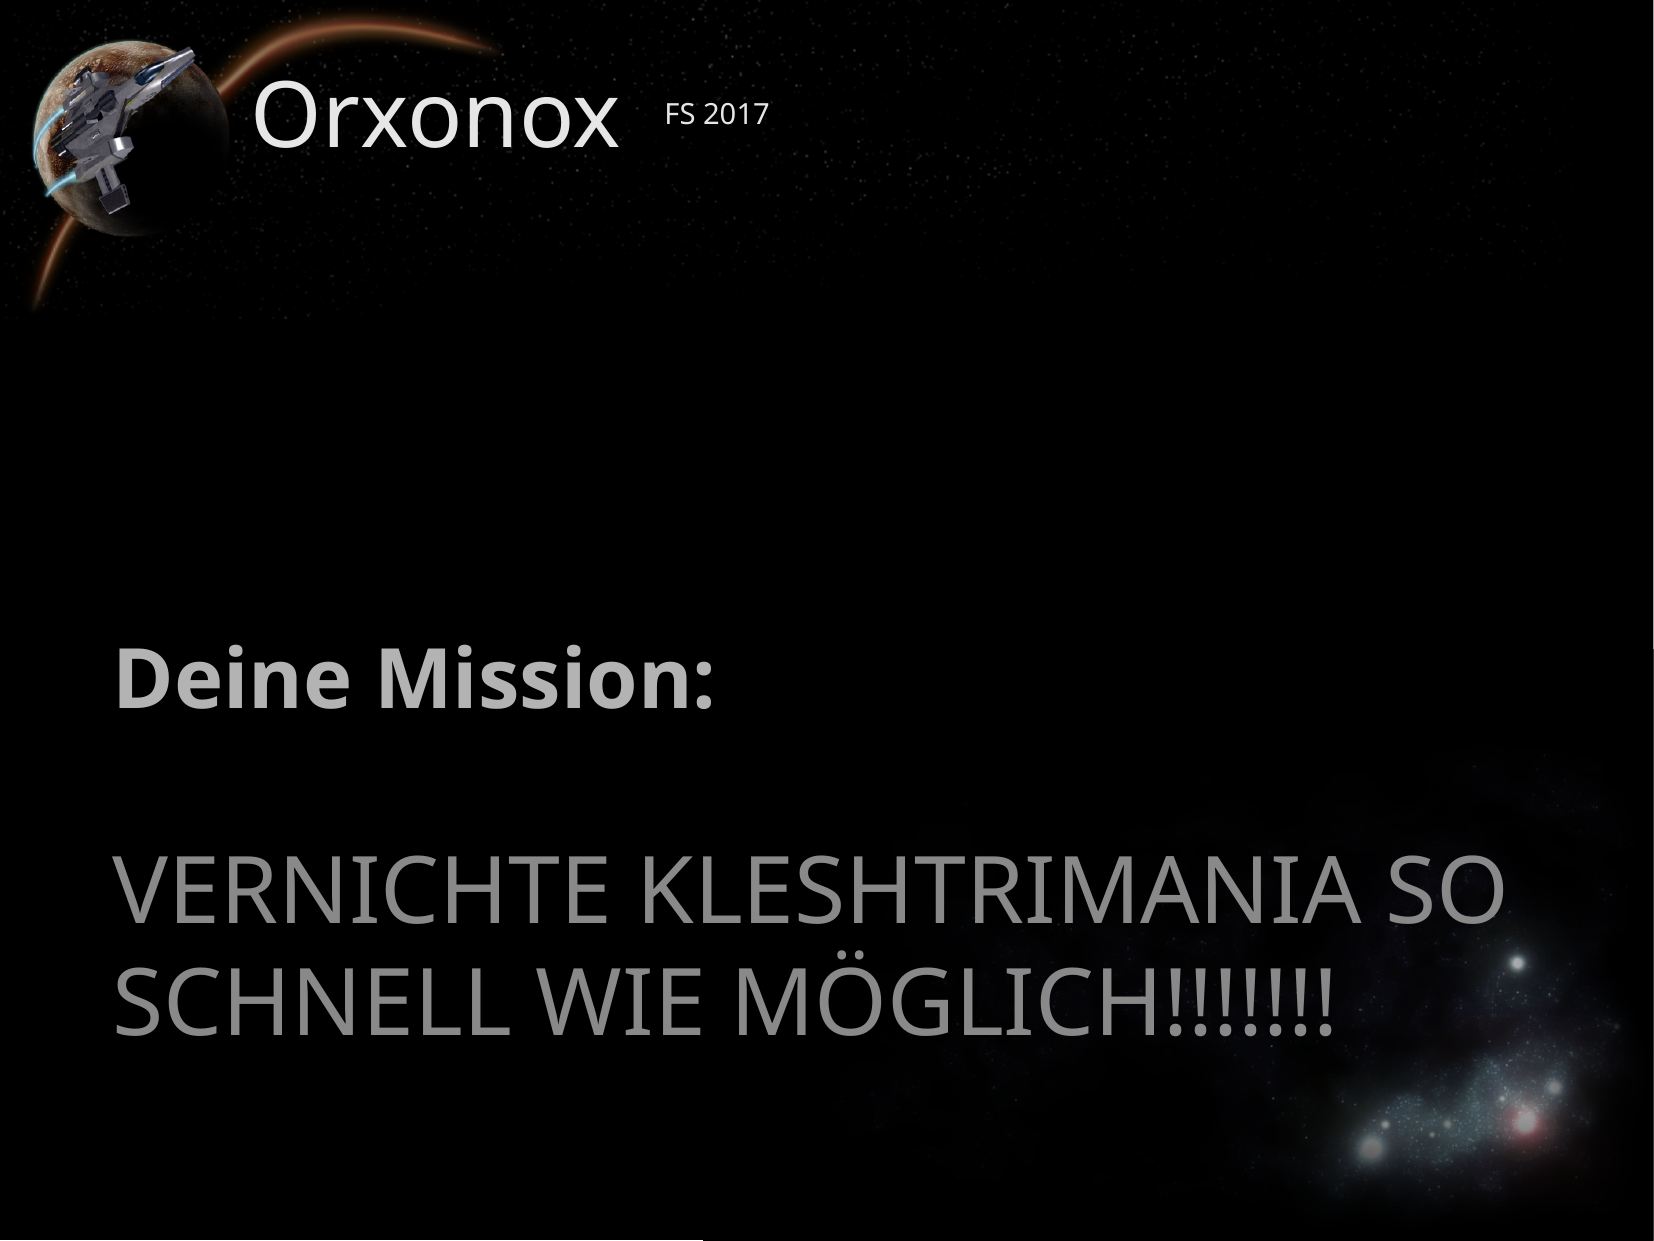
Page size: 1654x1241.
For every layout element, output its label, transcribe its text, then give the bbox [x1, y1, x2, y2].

list VERNICHTE KLESHTRIMANIA SO SCHNELL WIE MÖGLICH!!!!!!! [112, 829, 1539, 1102]
picture [0, 0, 1607, 443]
title Deine Mission: [112, 309, 1539, 826]
picture [703, 649, 1654, 1241]
